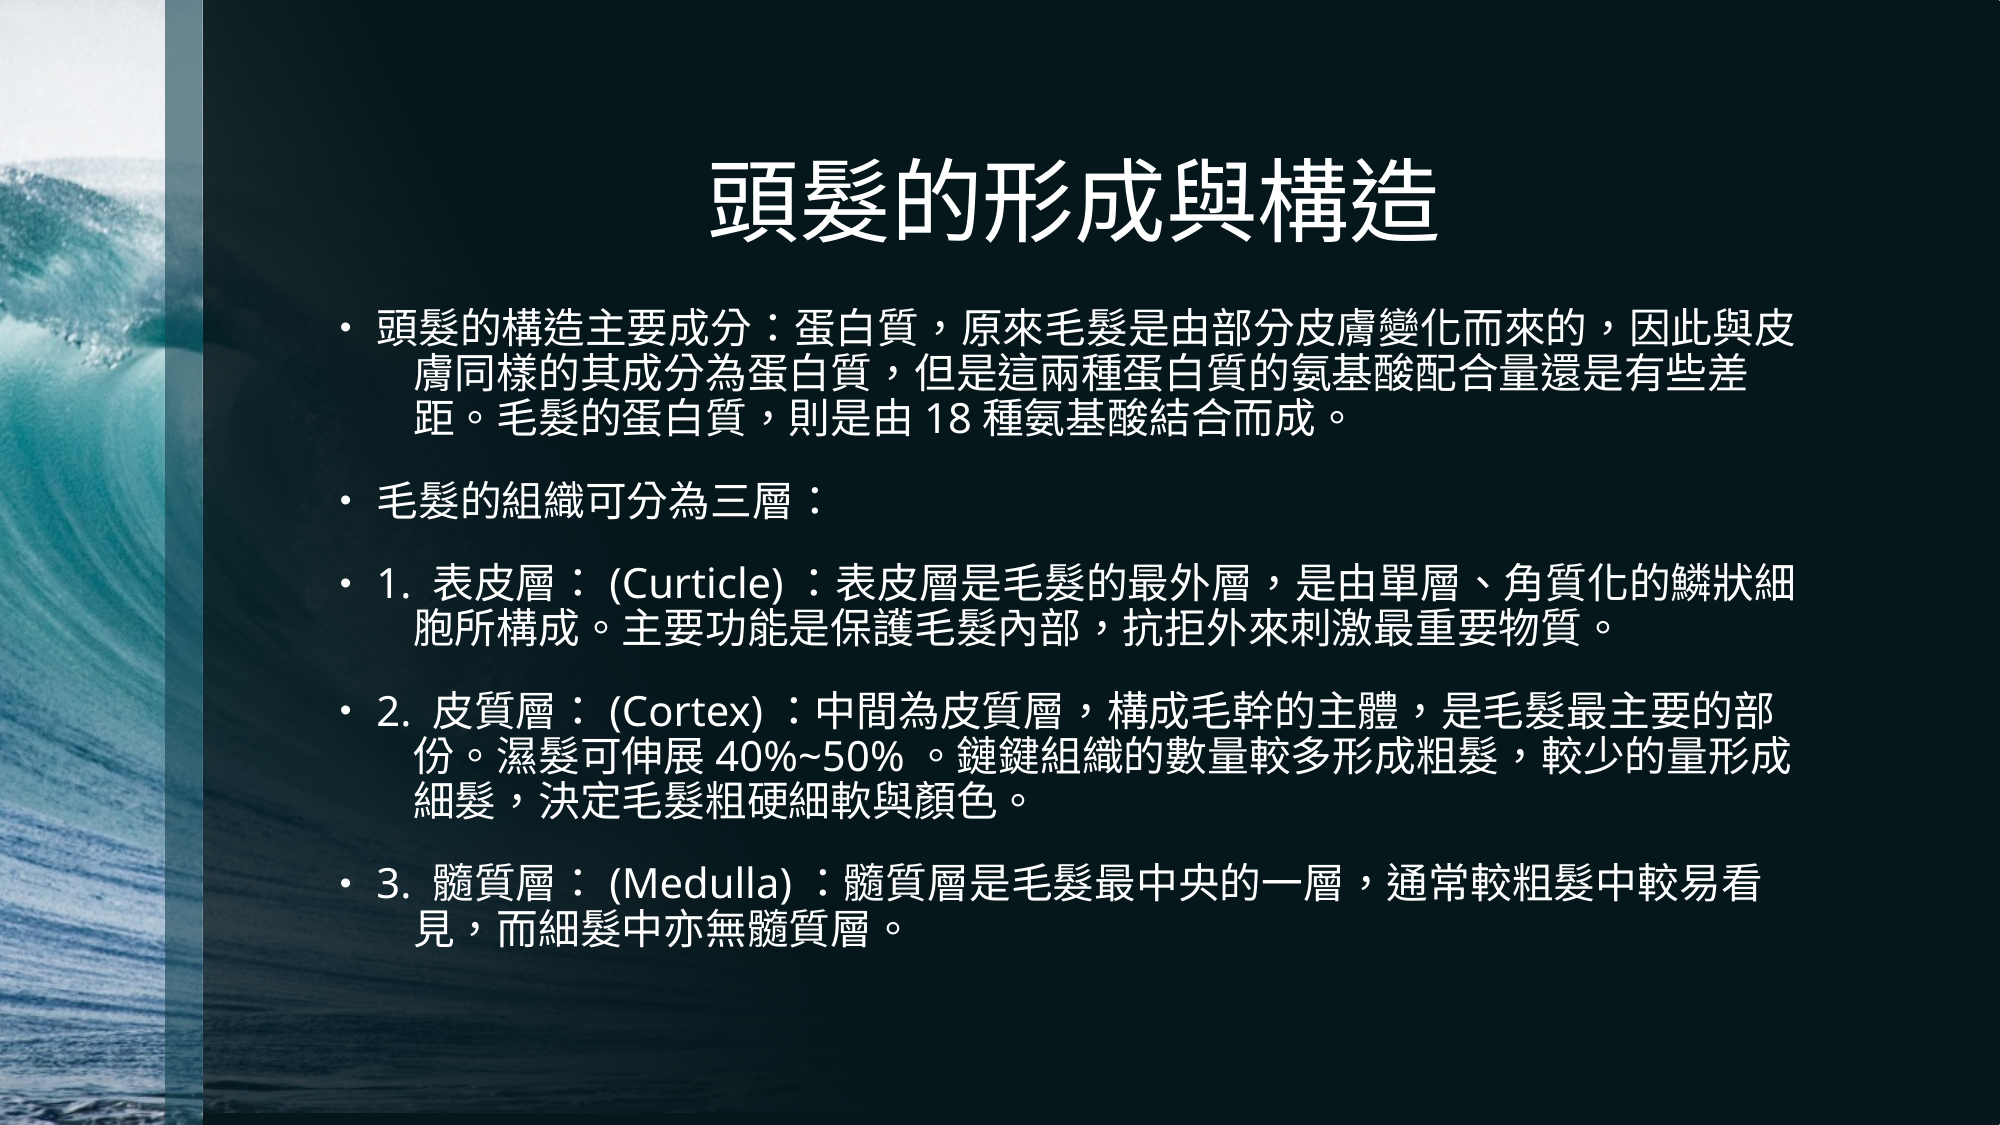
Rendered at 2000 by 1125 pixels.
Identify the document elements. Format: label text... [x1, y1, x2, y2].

list 頭髮的構造主要成分：蛋白質，原來毛髮是由部分皮膚變化而來的，因此與皮膚同樣的其成分為蛋白質，但是這兩種蛋白質的氨基酸配合量還是有些差距。毛髮的蛋白質，則是由18種氨基酸結合而成。 毛髮的組織可分為三層： 1. 表皮層：(Curticle)：表皮層是毛髮的最外層，是由單層、角質化的鱗狀細胞所構成。主要功能是保護毛髮內部，抗拒外來刺激最重要物質。 2. 皮質層：(Cortex)：中間為皮質層，構成毛幹的主體，是毛髮最主要的部份。濕髮可伸展40%~50%。鏈鍵組織的數量較多形成粗髮，較少的量形成細髮，決定毛髮粗硬細軟與顏色。 3. 髓質層：(Medulla)：髓質層是毛髮最中央的一層，通常較粗髮中較易看見，而細髮中亦無髓質層。 [324, 299, 1825, 1026]
title 頭髮的形成與構造 [324, 62, 1825, 263]
